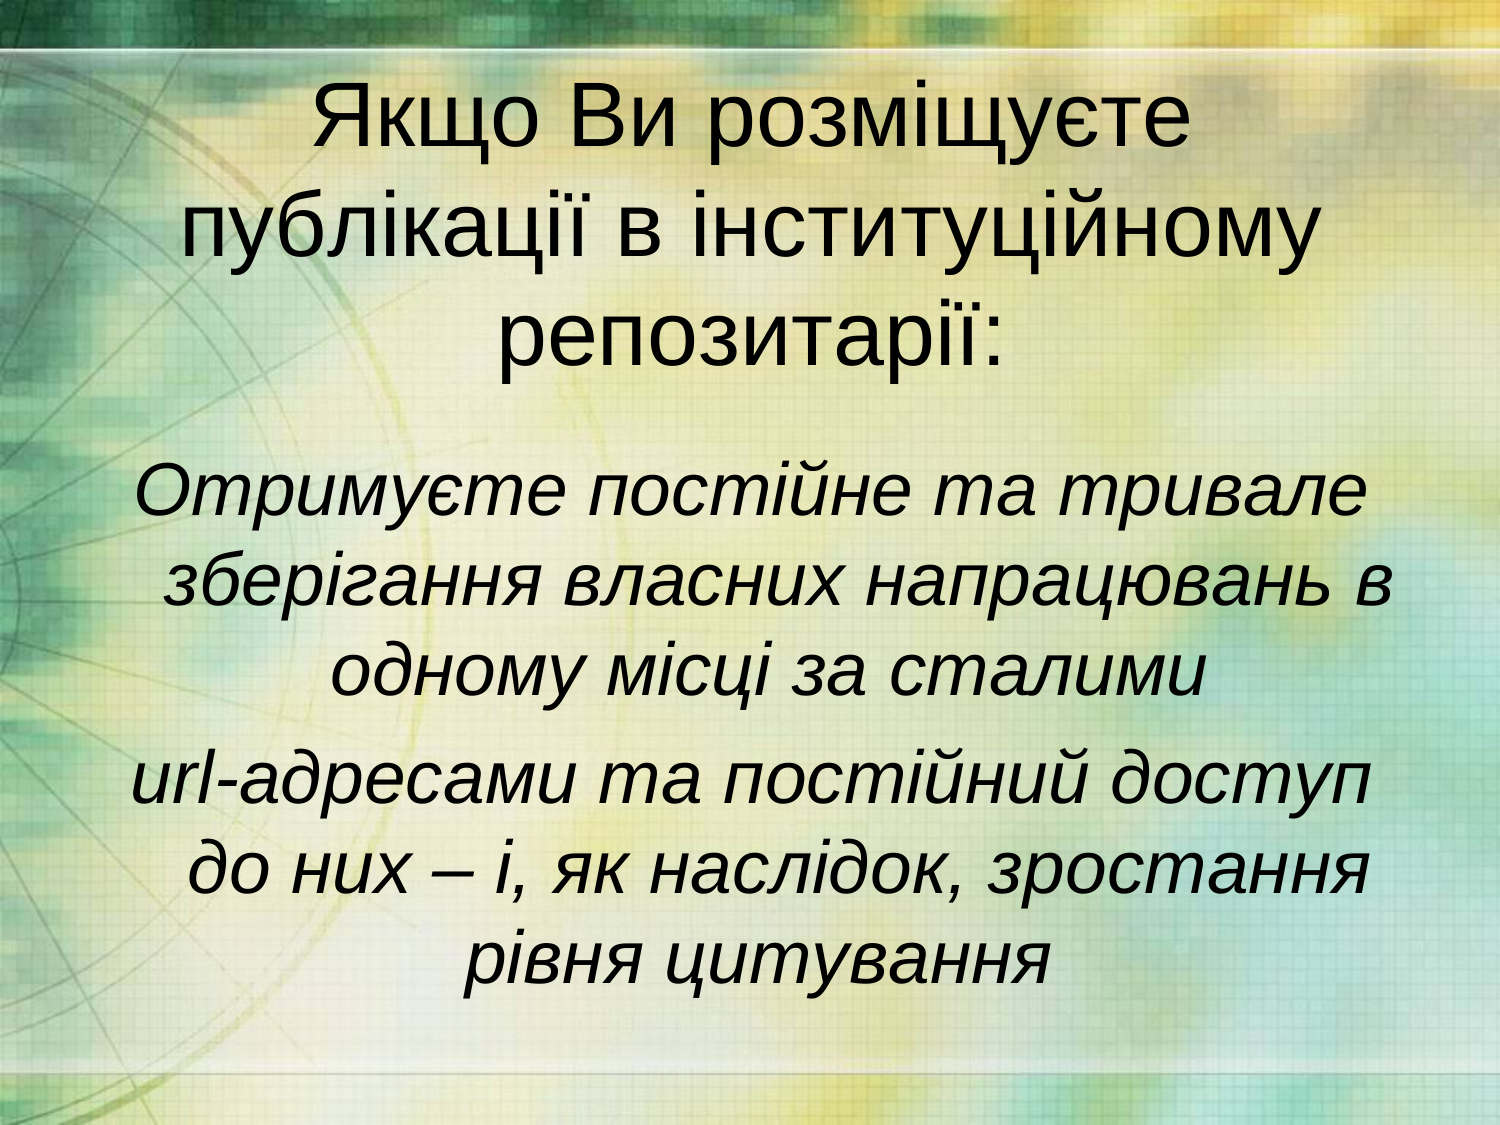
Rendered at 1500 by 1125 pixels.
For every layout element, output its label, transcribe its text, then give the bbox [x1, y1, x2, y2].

picture [0, 0, 1500, 1125]
title Якщо Ви розміщуєте публікації в інституційному репозитарії: [76, 46, 1427, 392]
list Отримуєте постійне та тривале зберігання власних напрацювань в одному місці за сталими url-адресами та постійний доступ до них – і, як наслідок, зростання рівня цитування [76, 432, 1427, 1053]
